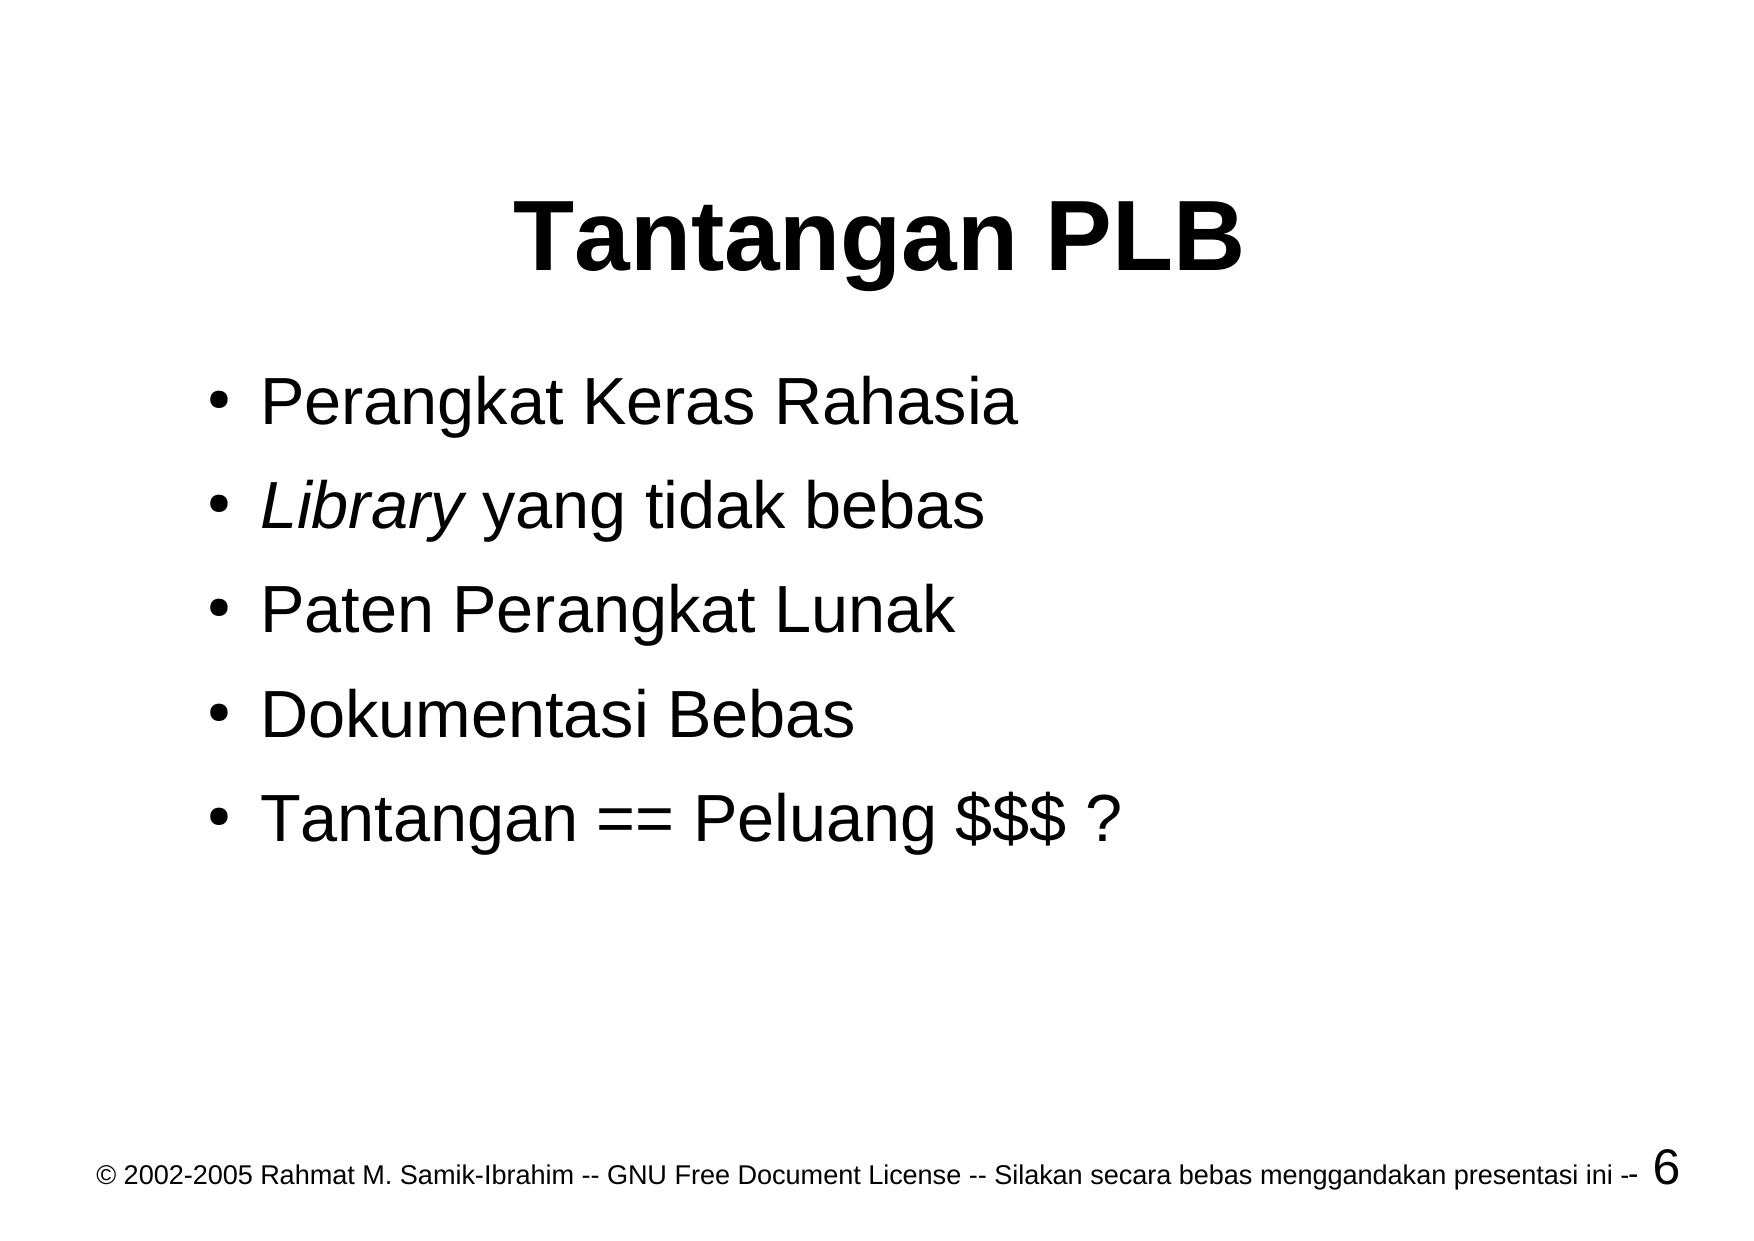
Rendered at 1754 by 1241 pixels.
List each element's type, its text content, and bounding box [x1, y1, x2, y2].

title Tantangan PLB [171, 139, 1589, 332]
list Perangkat Keras Rahasia Library yang tidak bebas Paten Perangkat Lunak Dokumentasi Bebas Tantangan == Peluang $$$ ? [171, 363, 1589, 1090]
